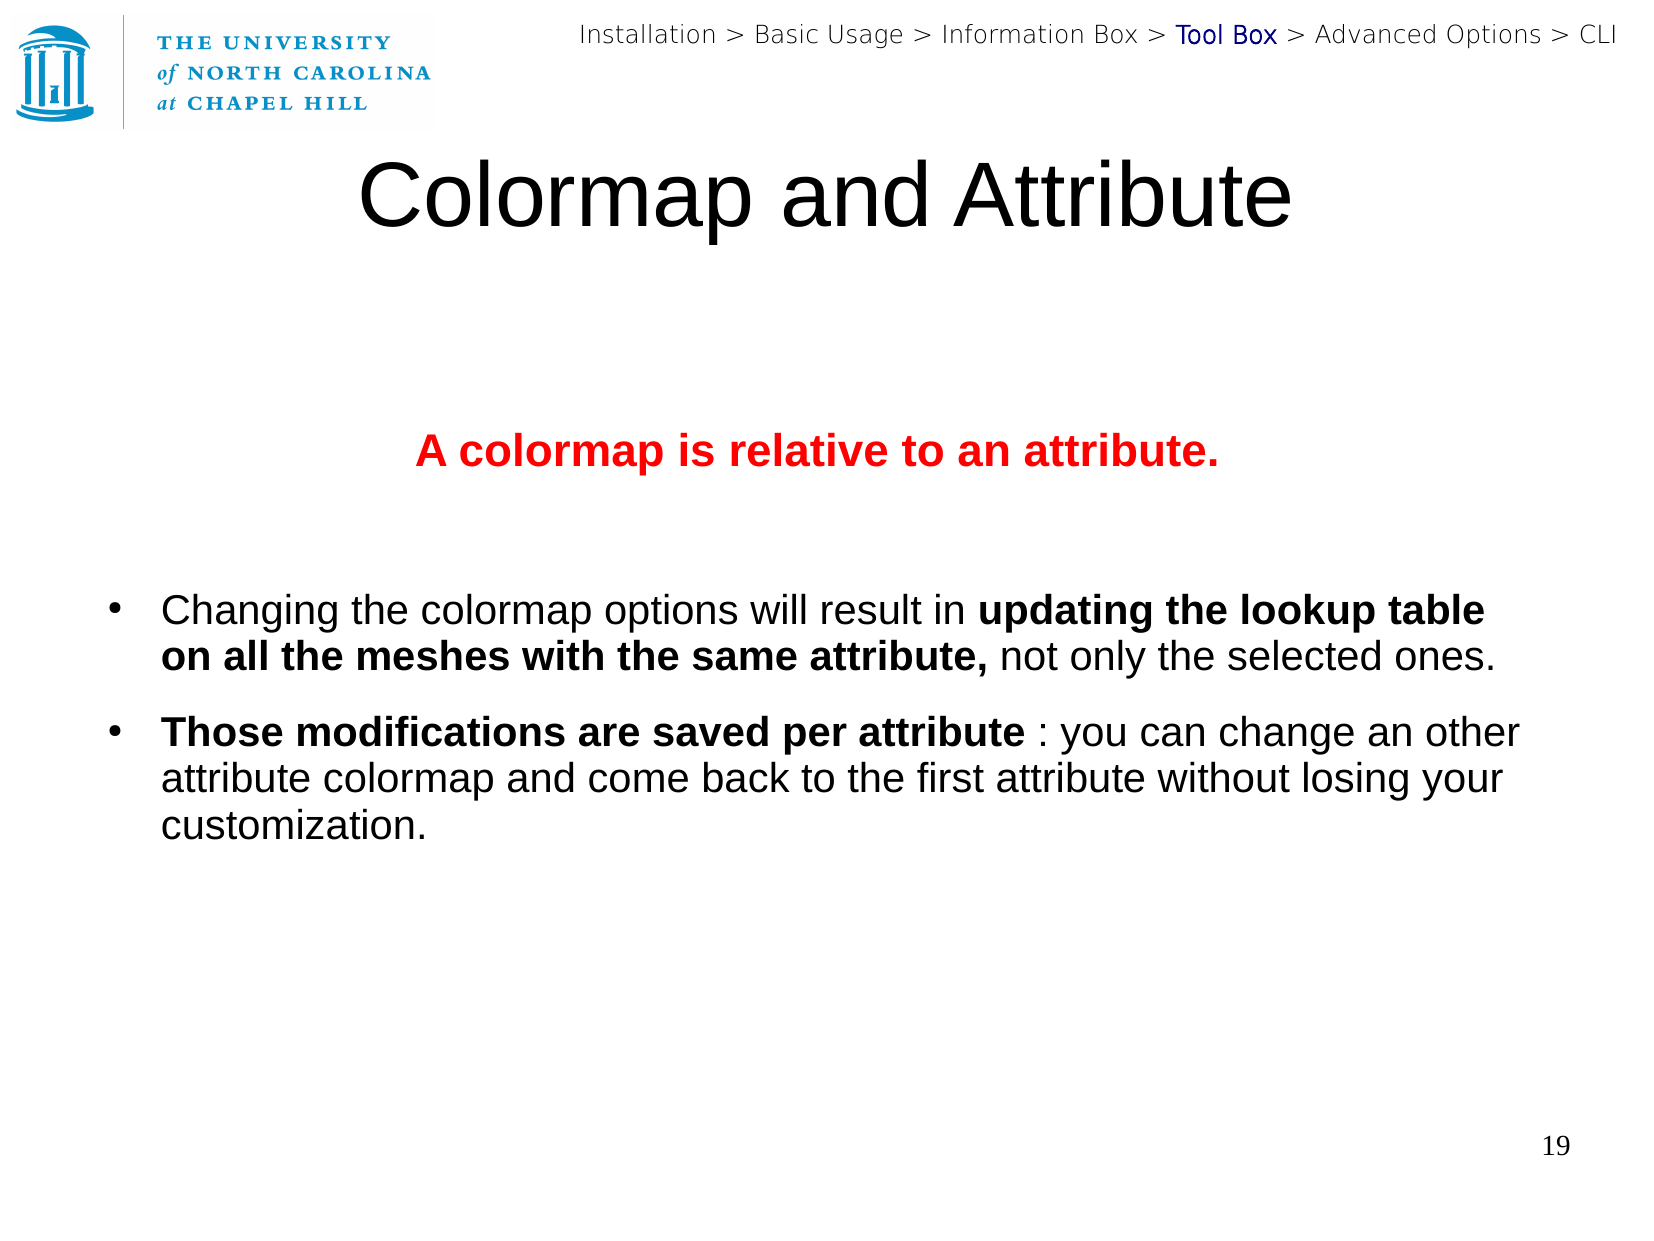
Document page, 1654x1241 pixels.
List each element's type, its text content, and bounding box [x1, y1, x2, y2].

picture [11, 12, 436, 132]
text_box Installation > Basic Usage > Information Box > Tool Box > Advanced Options > CLI [564, 12, 1654, 58]
list A colormap is relative to an attribute. Changing the colormap options will result in updating the lookup table on all the meshes with the same attribute, not only the selected ones. Those modifications are saved per attribute : you can change an other attribute colormap and come back to the first attribute without losing your customization. [90, 282, 1546, 1036]
title Colormap and Attribute [82, 90, 1571, 298]
